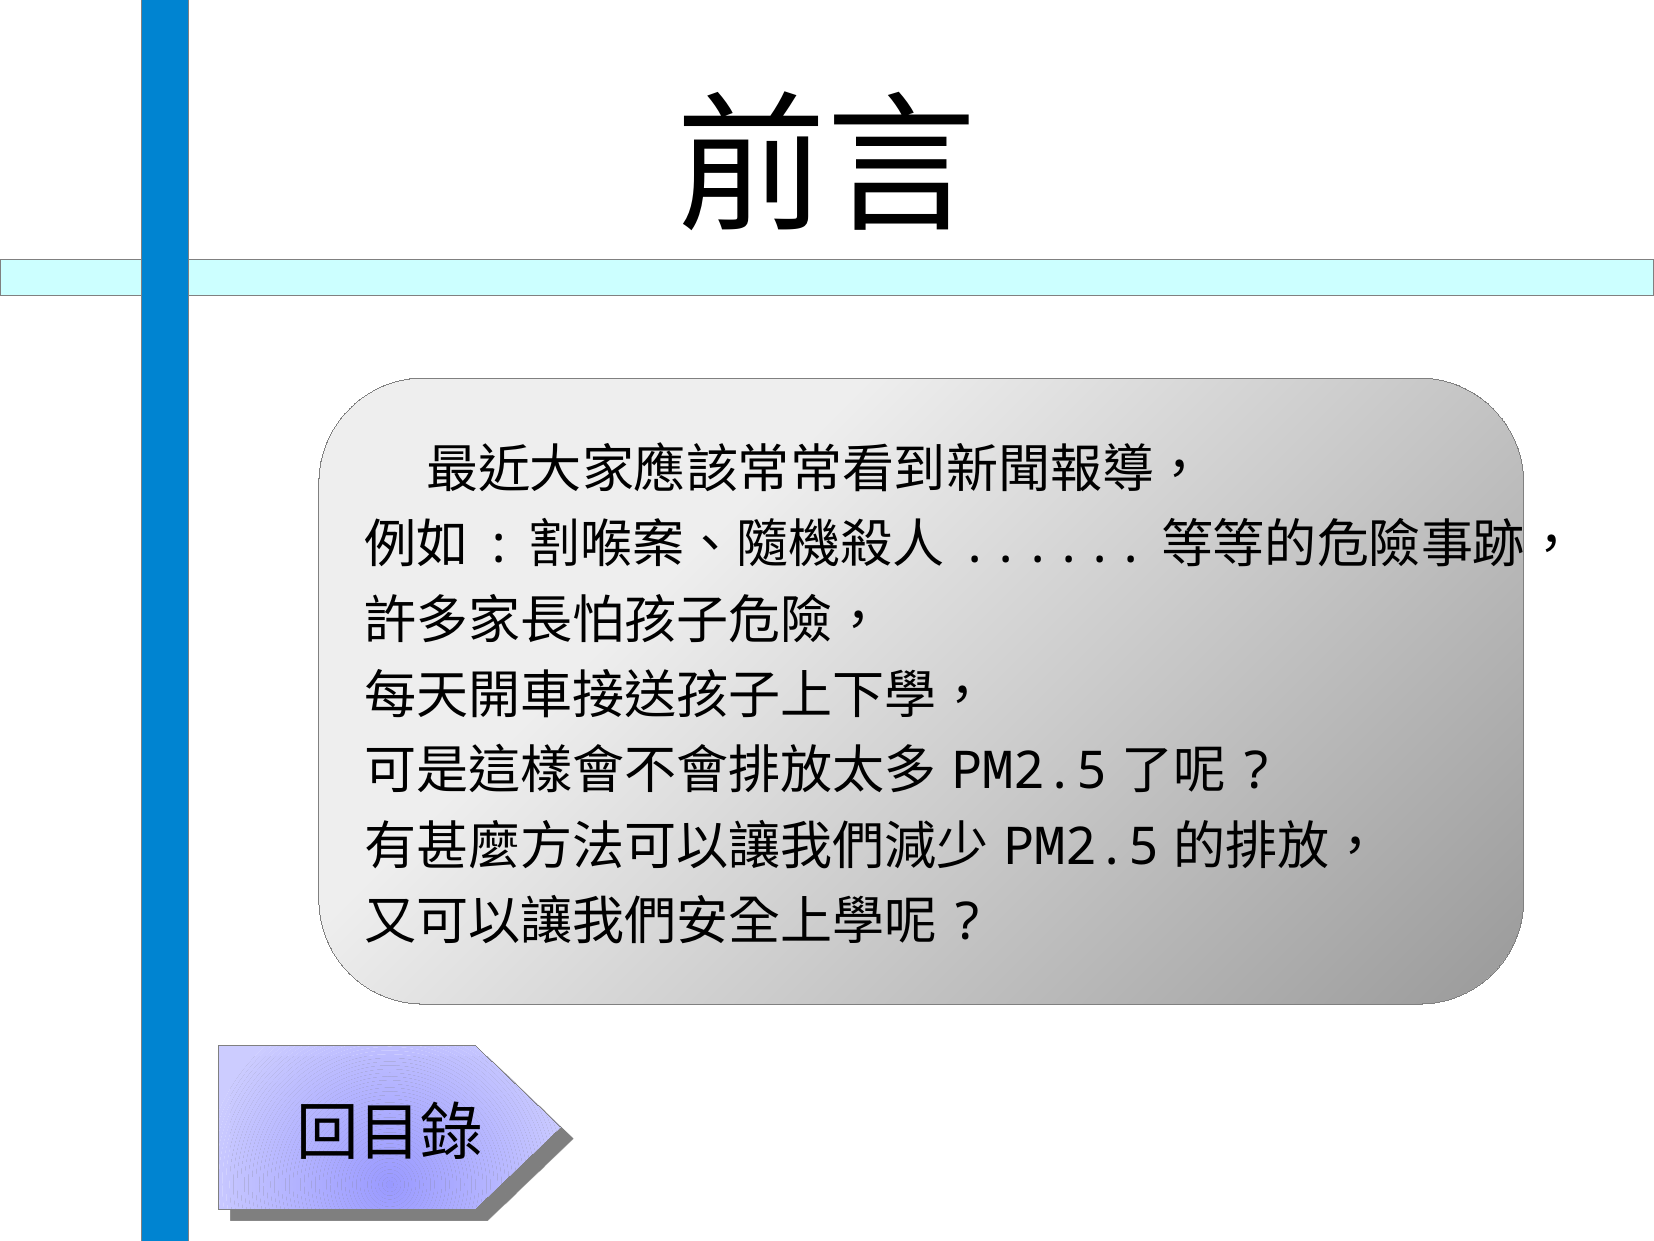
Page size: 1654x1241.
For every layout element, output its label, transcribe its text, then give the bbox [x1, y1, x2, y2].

title 前言 [82, 49, 1571, 257]
text_box 最近大家應該常常看到新聞報導， 例如:割喉案、隨機殺人......等等的危險事跡， 許多家長怕孩子危險， 每天開車接送孩子上下學， 可是這樣會不會排放太多PM2.5了呢? 有甚麼方法可以讓我們減少PM2.5的排放， 又可以讓我們安全上學呢? [318, 378, 1524, 1005]
text_box 回目錄 [218, 1045, 562, 1210]
